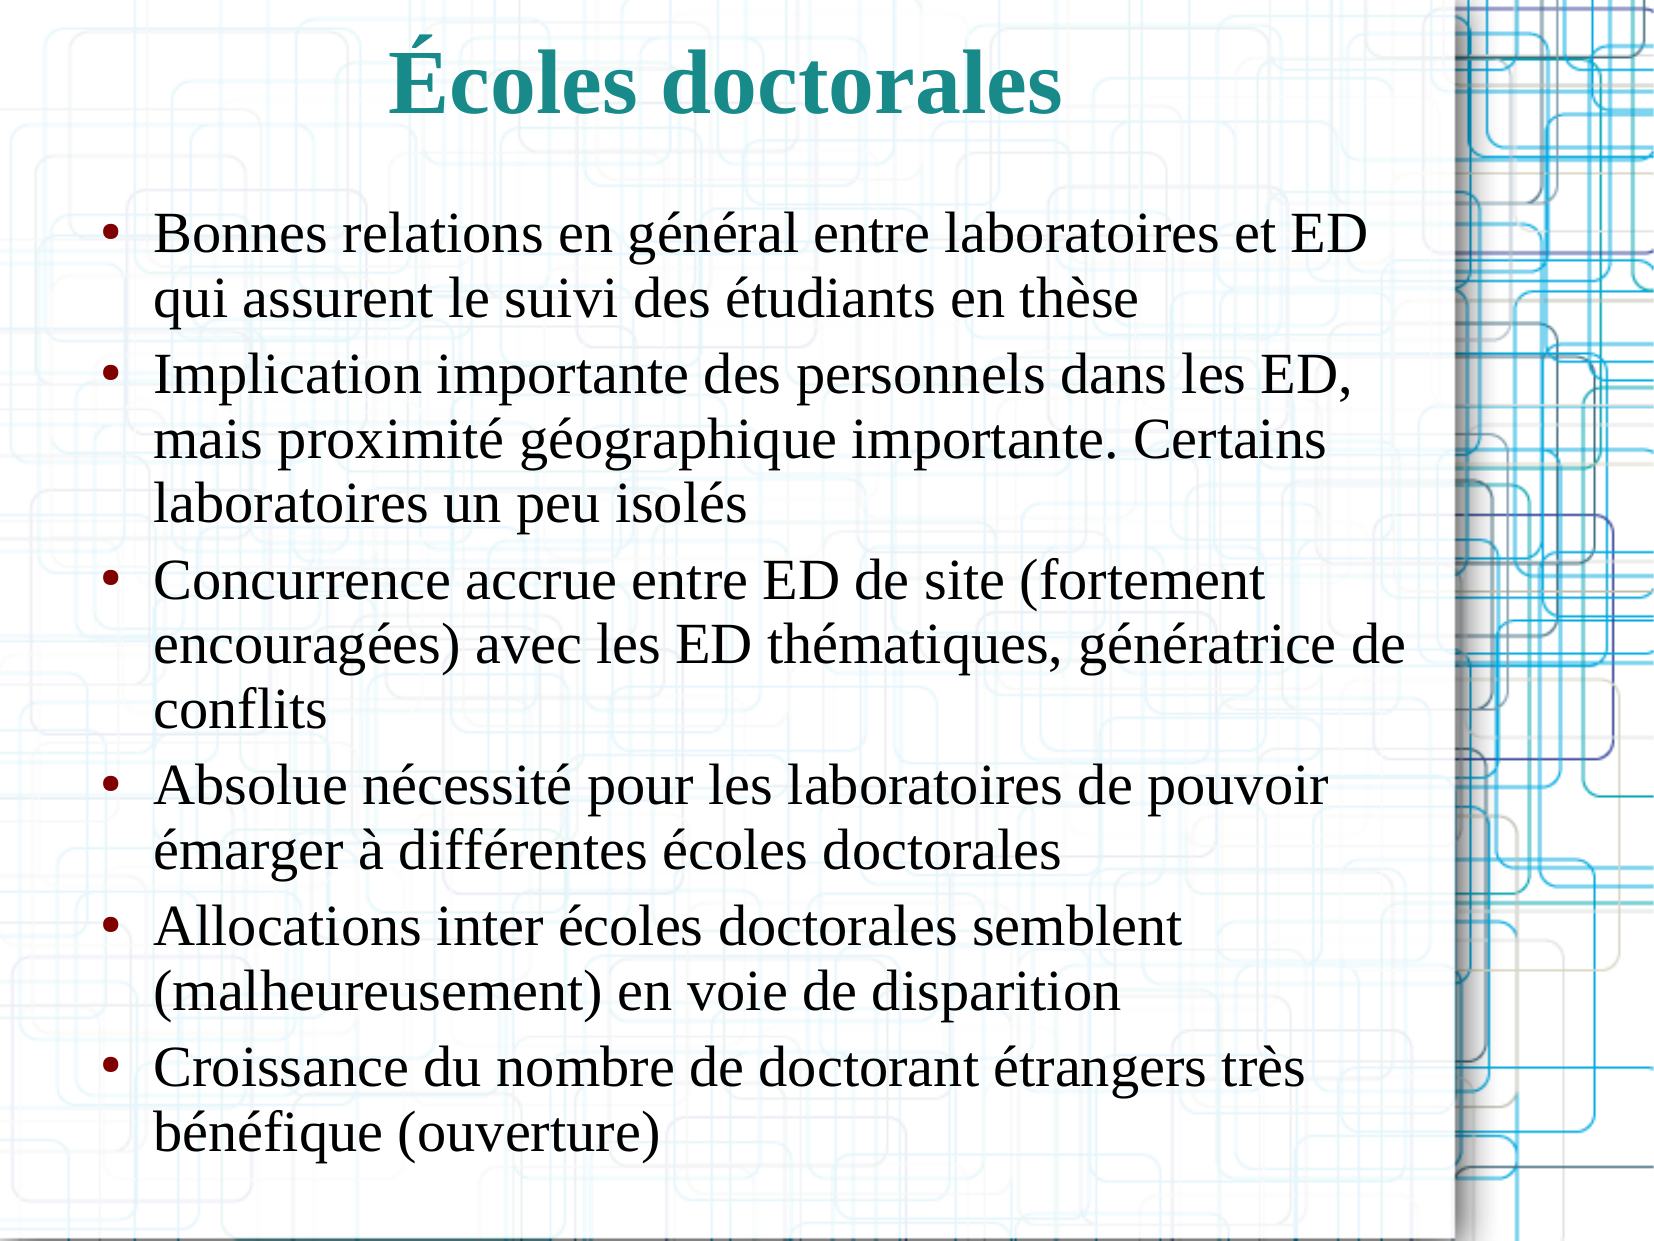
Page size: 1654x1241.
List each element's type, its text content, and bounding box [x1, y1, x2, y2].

title Écoles doctorales [0, 29, 1453, 136]
list Bonnes relations en général entre laboratoires et ED qui assurent le suivi des étudiants en thèse Implication importante des personnels dans les ED, mais proximité géographique importante. Certains laboratoires un peu isolés Concurrence accrue entre ED de site (fortement encouragées) avec les ED thématiques, génératrice de conflits Absolue nécessité pour les laboratoires de pouvoir émarger à différentes écoles doctorales Allocations inter écoles doctorales semblent (malheureusement) en voie de disparition Croissance du nombre de doctorant étrangers très bénéfique (ouverture) [82, 200, 1418, 1205]
picture [0, 0, 1654, 1241]
